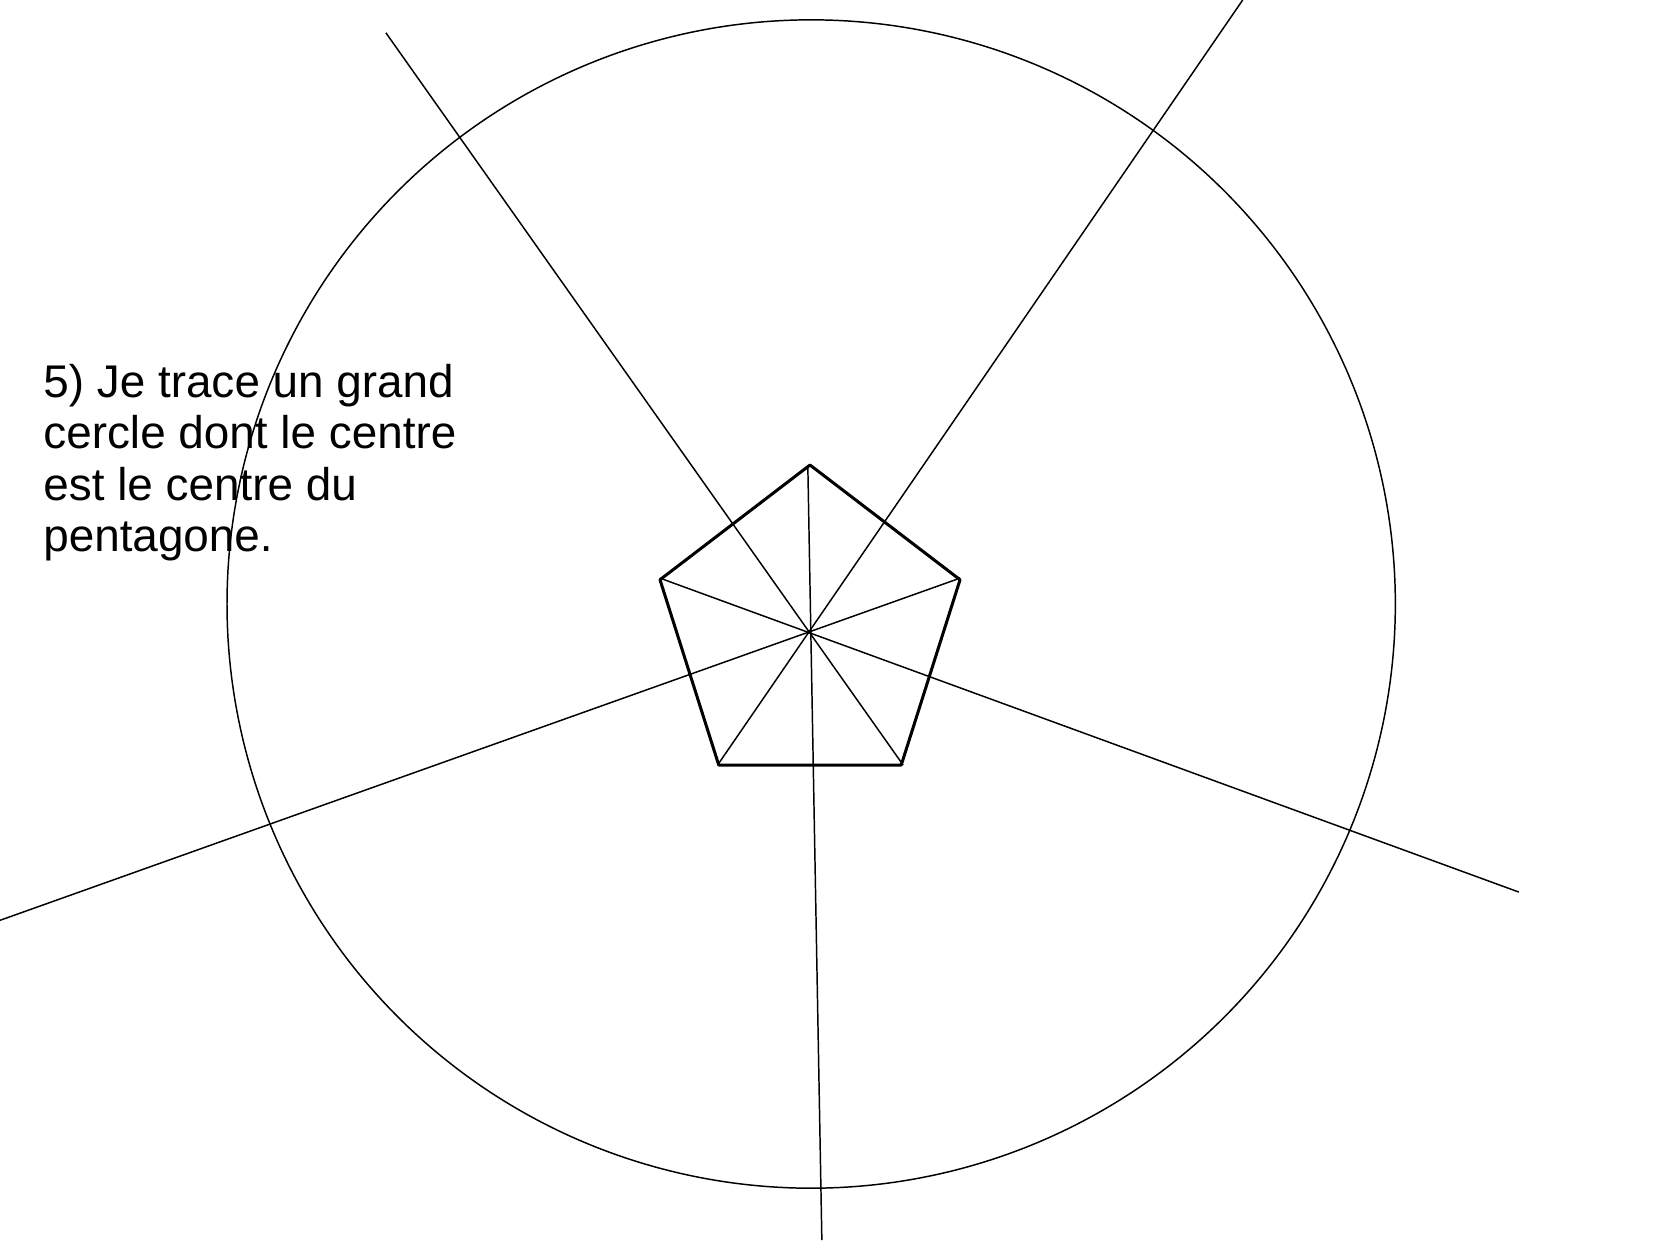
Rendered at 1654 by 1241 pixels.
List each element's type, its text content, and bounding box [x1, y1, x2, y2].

text_box 5) Je trace un grand cercle dont le centre est le centre du pentagone. [229, 347, 522, 570]
text_box 5) Je trace un grand cercle dont le centre est le centre du pentagone. [27, 347, 285, 570]
